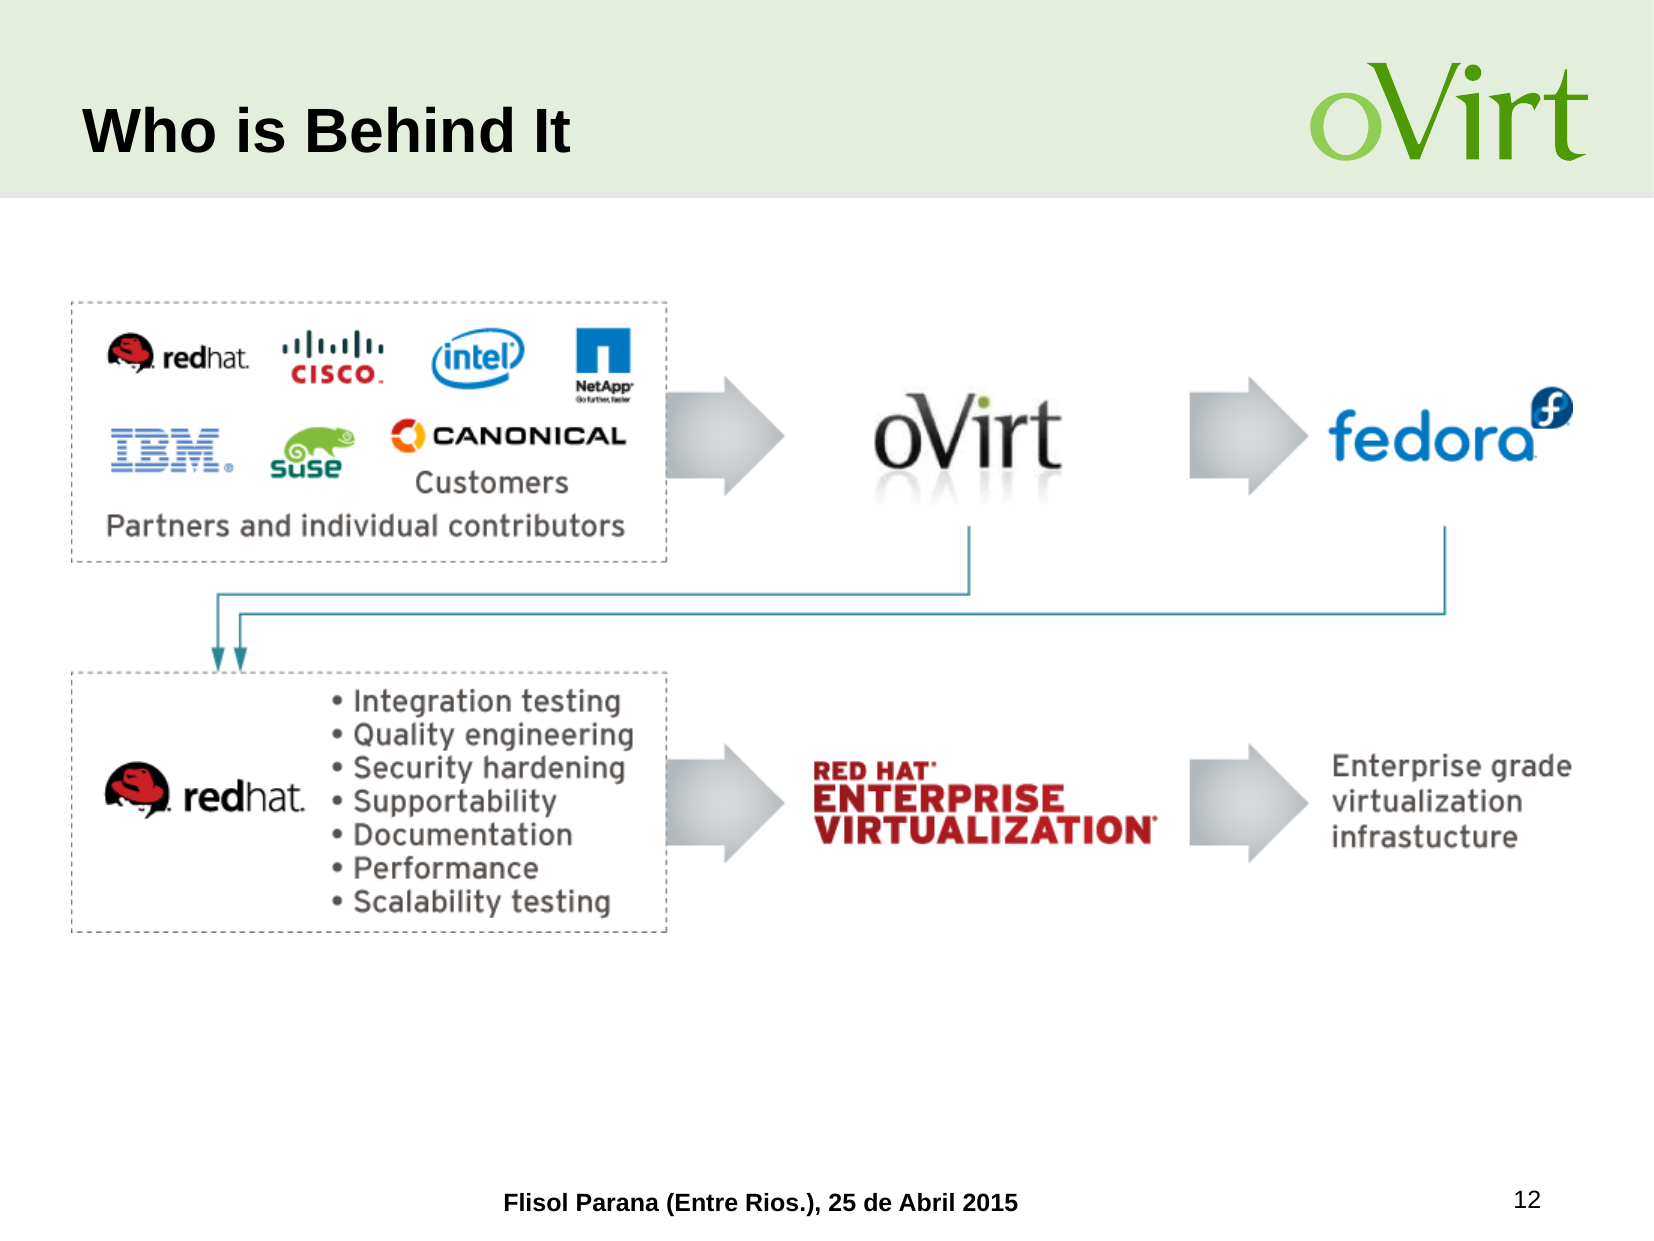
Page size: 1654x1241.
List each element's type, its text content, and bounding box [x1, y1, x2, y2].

picture [71, 298, 1573, 933]
title Who is Behind It [82, 37, 1571, 226]
